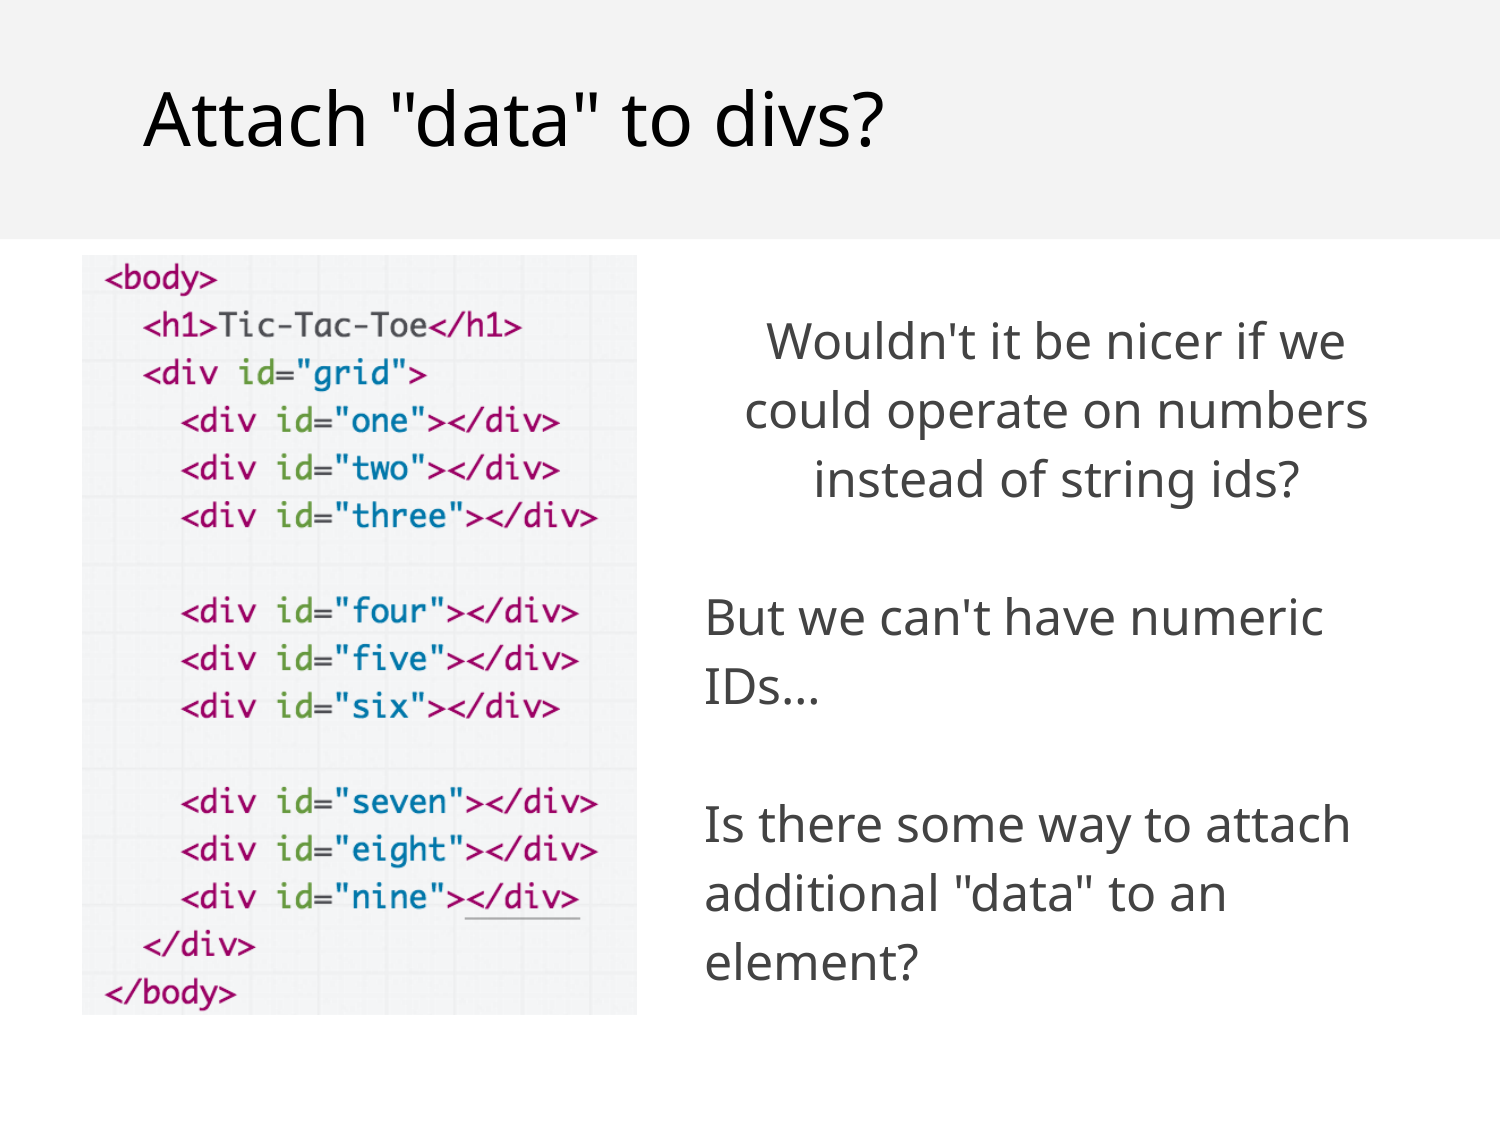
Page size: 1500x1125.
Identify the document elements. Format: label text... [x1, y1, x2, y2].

picture [82, 255, 637, 1015]
list Wouldn't it be nicer if we could operate on numbers instead of string ids? But we can't have numeric IDs… Is there some way to attach additional "data" to an element? [689, 285, 1425, 1033]
title Attach "data" to divs? [128, 56, 1372, 183]
